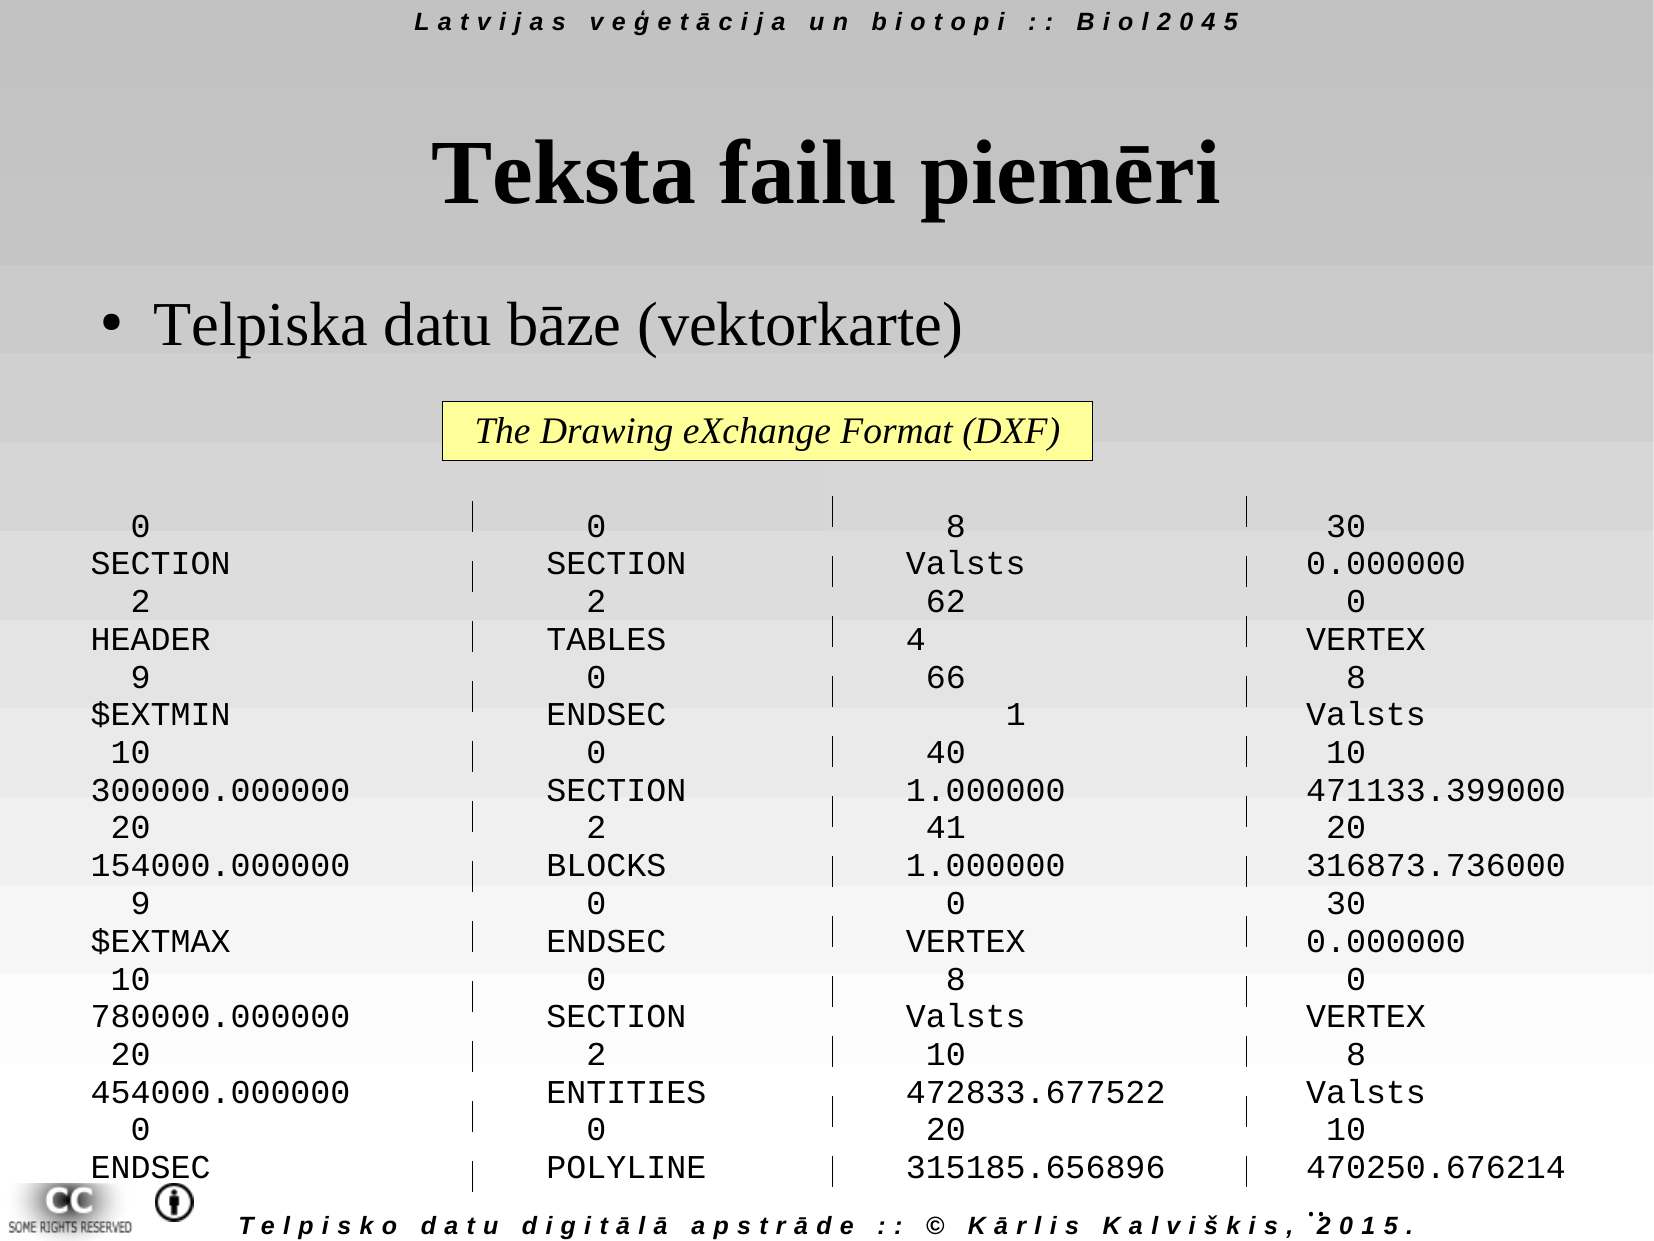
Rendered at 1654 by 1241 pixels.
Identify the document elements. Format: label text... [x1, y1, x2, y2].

text_box The Drawing eXchange Format (DXF) [442, 401, 1093, 461]
text_box 30 0.000000 0 VERTEX 8 Valsts 10 471133.399000 20 316873.736000 30 0.000000 0 VERTEX 8 Valsts 10 470250.676214 ‥ [1291, 501, 1581, 1234]
picture [0, 0, 1654, 1241]
list Telpiska datu bāze (vektorkarte) [82, 289, 1571, 1098]
text_box 0 SECTION 2 HEADER 9 $EXTMIN 10 300000.000000 20 154000.000000 9 $EXTMAX 10 780000.000000 20 454000.000000 0 ENDSEC [75, 501, 366, 1205]
text_box 0 SECTION 2 TABLES 0 ENDSEC 0 SECTION 2 BLOCKS 0 ENDSEC 0 SECTION 2 ENTITIES 0 POLYLINE [531, 501, 722, 1211]
text_box 8 Valsts 62 4 66 1 40 1.000000 41 1.000000 0 VERTEX 8 Valsts 10 472833.677522 20 315185.656896 [890, 501, 1181, 1234]
title Teksta failu piemēri [29, 49, 1625, 296]
